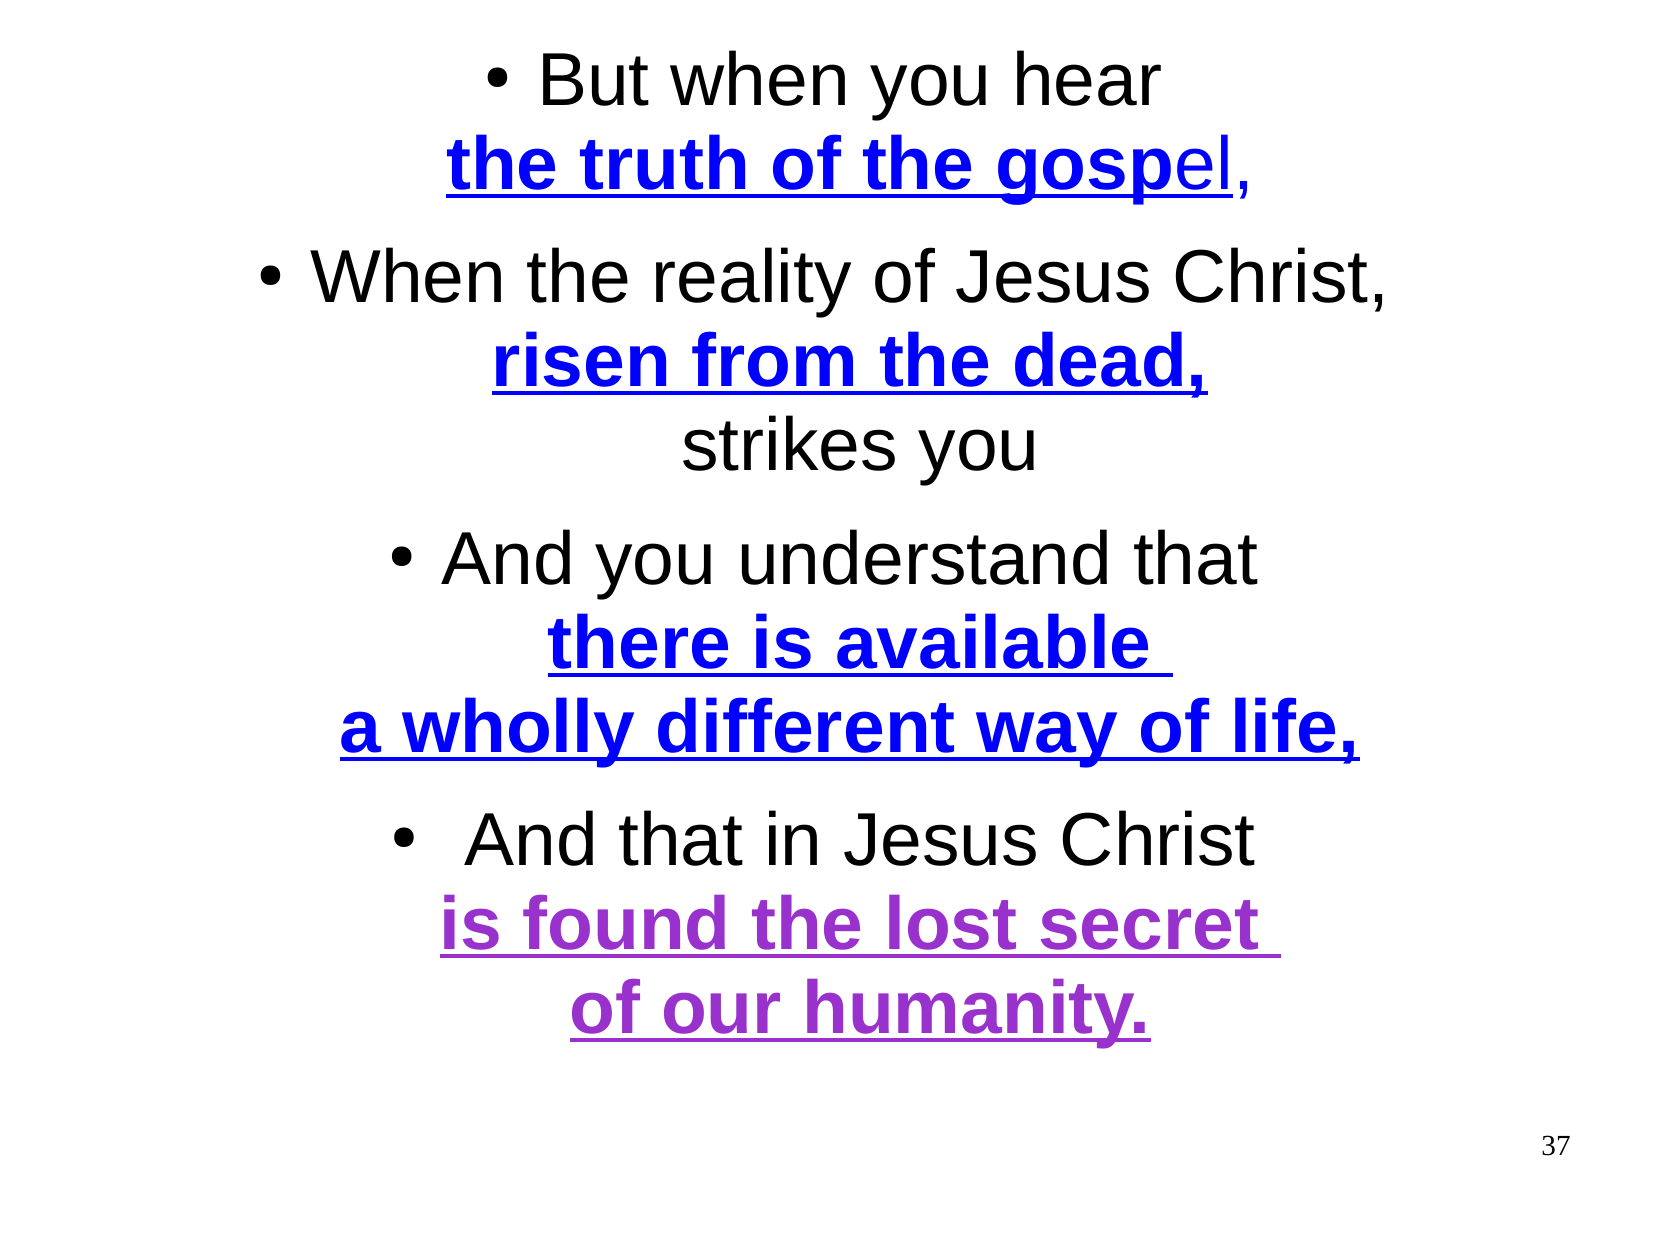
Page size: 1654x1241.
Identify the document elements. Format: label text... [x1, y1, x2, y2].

list But when you hear the truth of the gospel, When the reality of Jesus Christ, risen from the dead, strikes you And you understand that there is available a wholly different way of life, And that in Jesus Christ is found the lost secret of our humanity. [37, 37, 1613, 1238]
